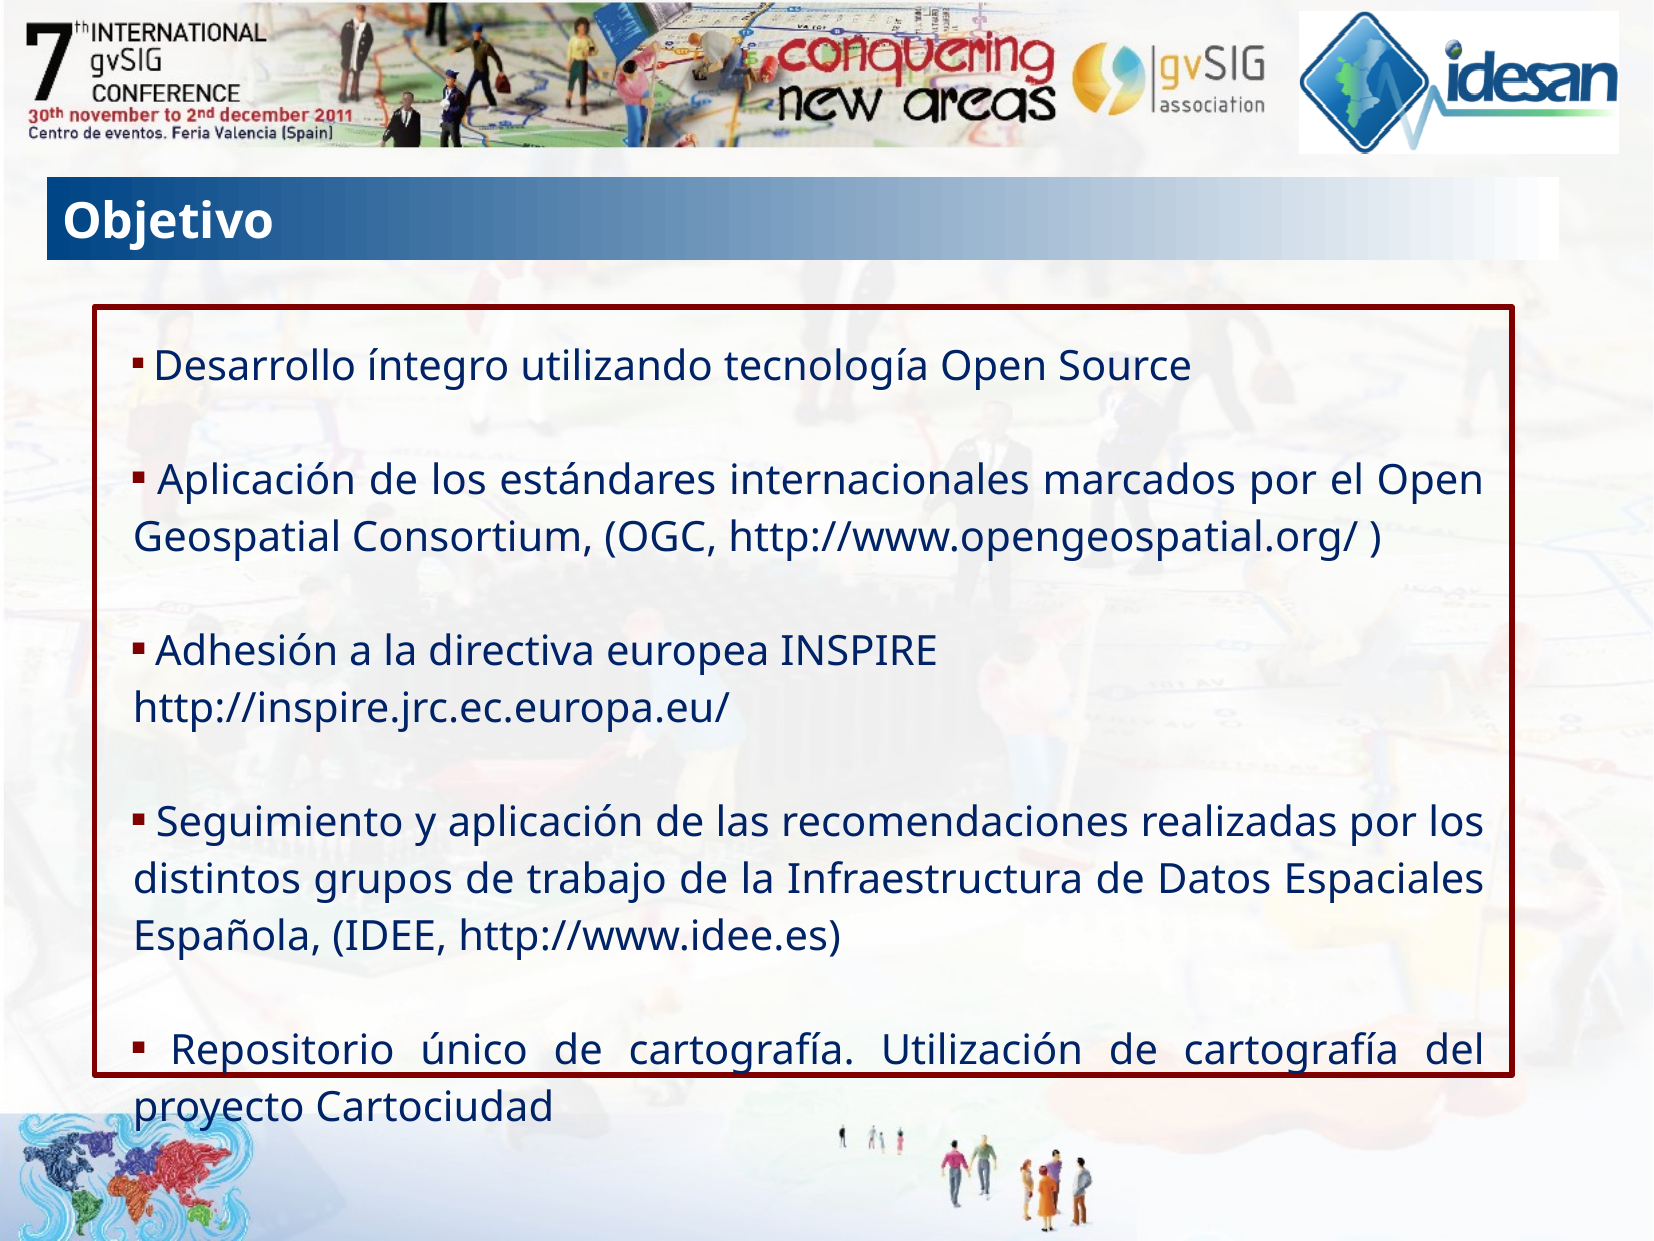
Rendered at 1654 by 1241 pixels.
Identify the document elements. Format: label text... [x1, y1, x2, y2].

text_box Desarrollo íntegro utilizando tecnología Open Source Aplicación de los estándares internacionales marcados por el Open Geospatial Consortium, (OGC, http://www.opengeospatial.org/ ) Adhesión a la directiva europea INSPIRE http://inspire.jrc.ec.europa.eu/ Seguimiento y aplicación de las recomendaciones realizadas por los distintos grupos de trabajo de la Infraestructura de Datos Espaciales Española, (IDEE, http://www.idee.es) Repositorio único de cartografía. Utilización de cartografía del proyecto Cartociudad [118, 277, 1501, 1064]
text_box Objetivo [47, 177, 1560, 251]
picture [0, 0, 1654, 1241]
